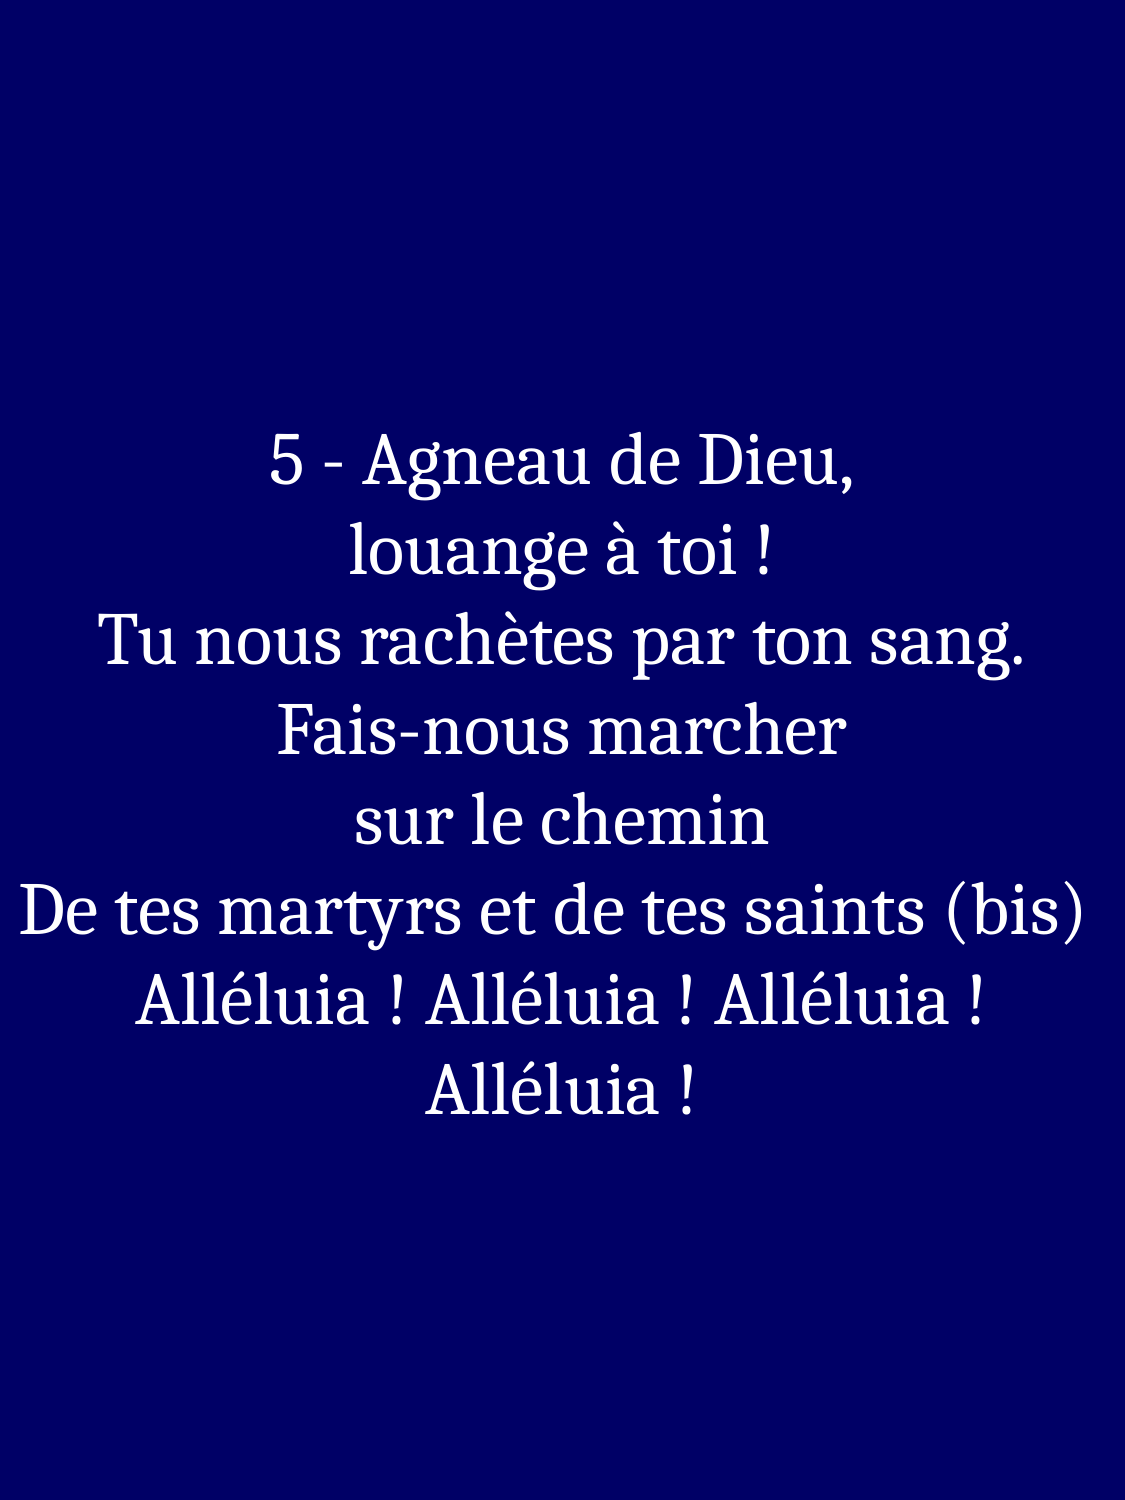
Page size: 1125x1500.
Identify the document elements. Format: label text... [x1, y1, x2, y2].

text_box 5 - Agneau de Dieu, louange à toi ! Tu nous rachètes par ton sang. Fais-nous marcher sur le chemin De tes martyrs et de tes saints (bis) Alléluia ! Alléluia ! Alléluia ! Alléluia ! [0, 401, 1125, 1227]
